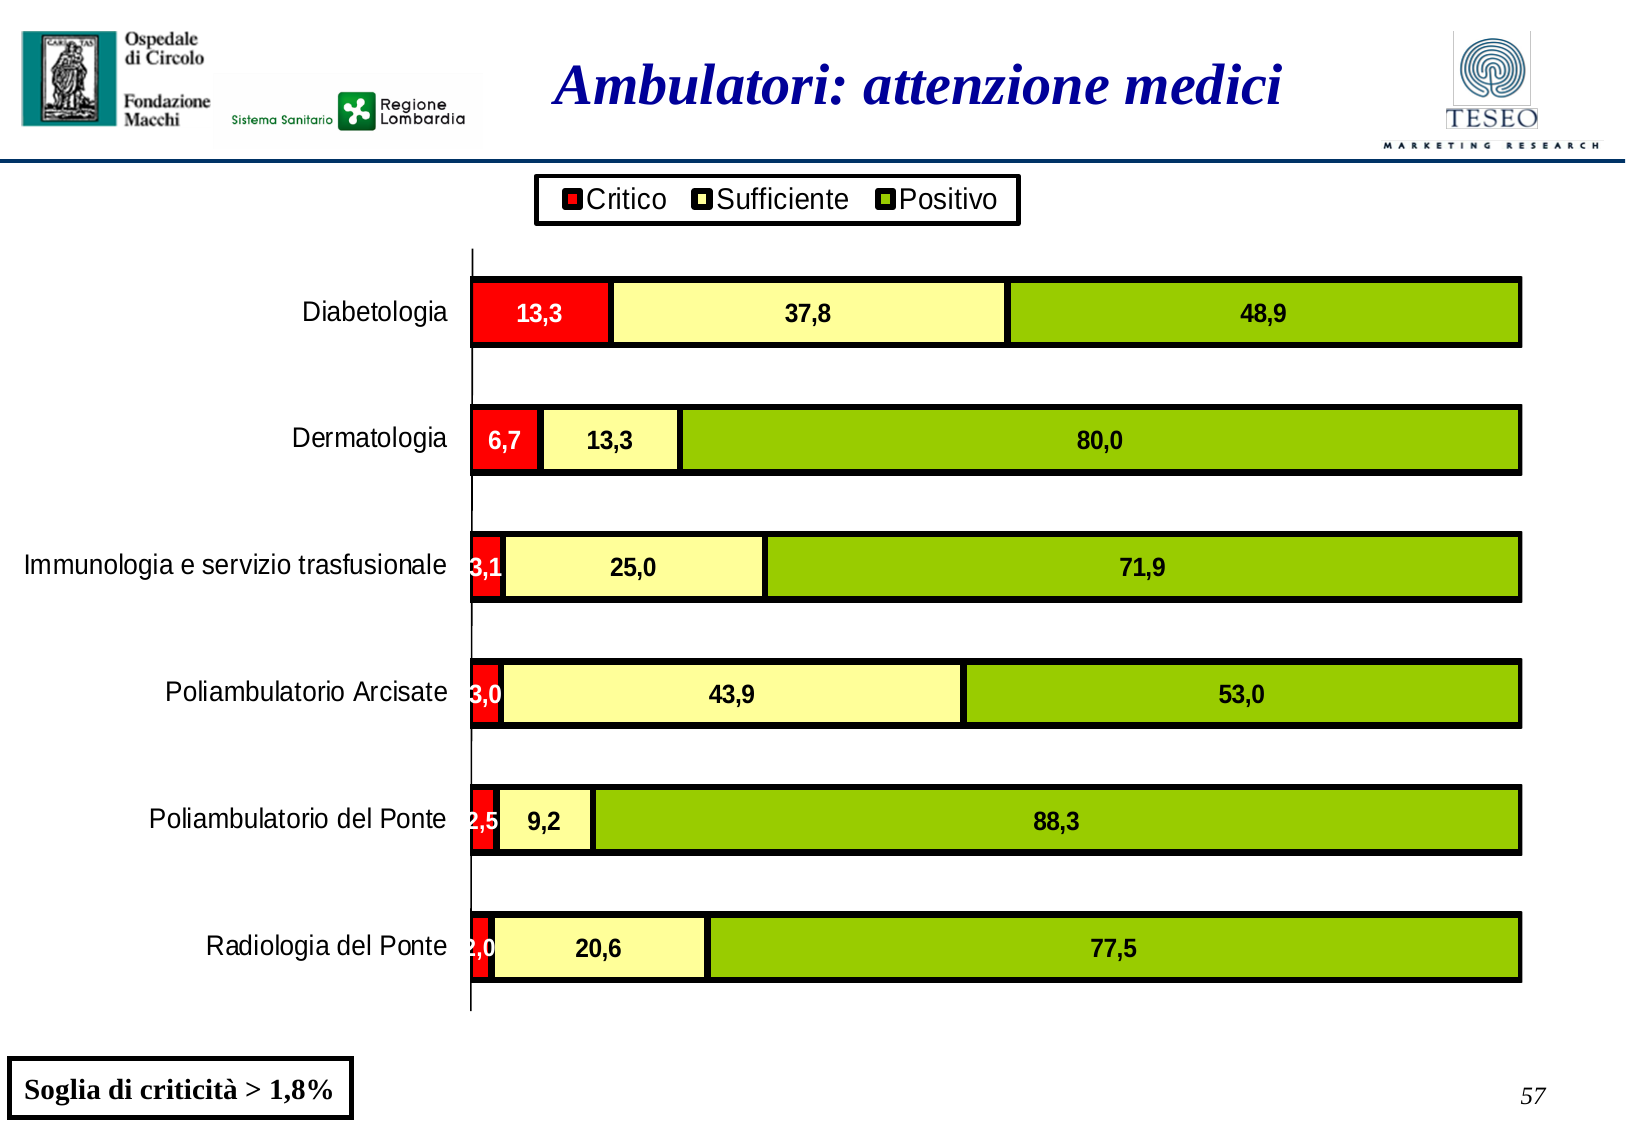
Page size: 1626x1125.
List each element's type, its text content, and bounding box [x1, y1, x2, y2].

picture [21, 31, 483, 149]
picture [1381, 31, 1604, 149]
picture [9, 160, 1544, 1035]
text_box Soglia di criticità > 1,8% [9, 1058, 352, 1118]
text_box Ambulatori: attenzione medici [375, 18, 1463, 144]
